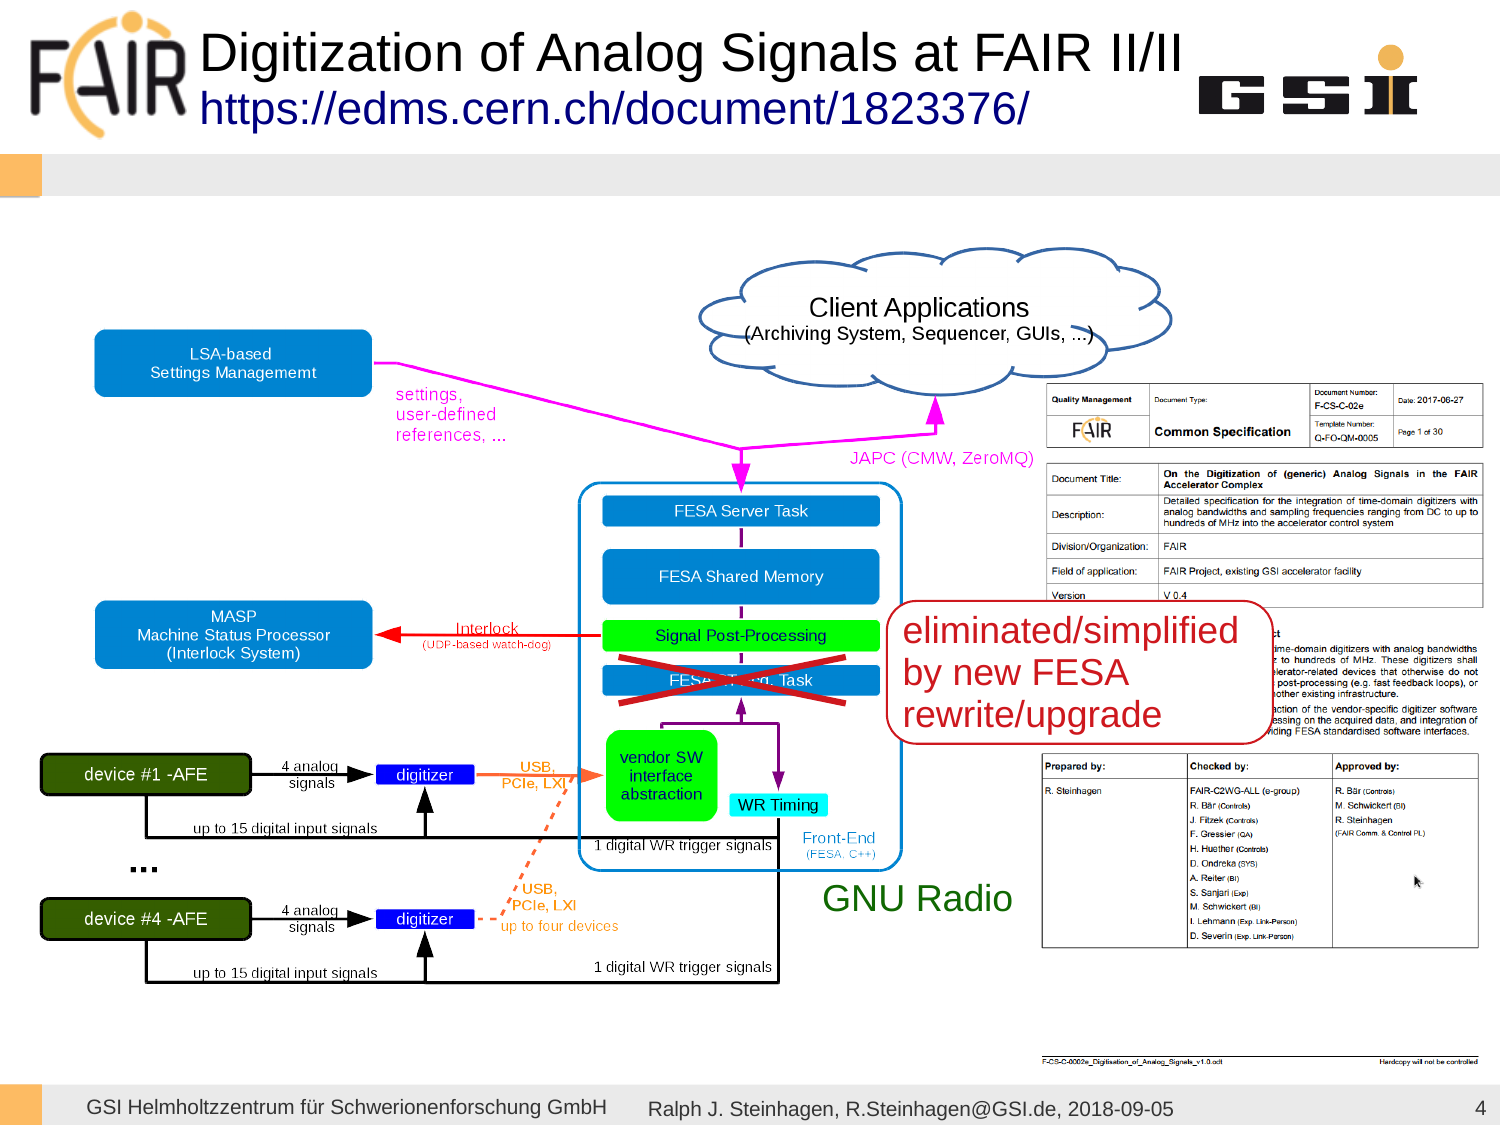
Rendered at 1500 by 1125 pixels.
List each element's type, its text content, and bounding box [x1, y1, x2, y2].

picture [1211, 42, 1419, 117]
text_box GNU Radio [807, 870, 1029, 928]
title Digitization of Analog Signals at FAIR II/II https://edms.cern.ch/document/1823376/ [199, 9, 1211, 147]
text_box eliminated/simplified by new FESA rewrite/upgrade [886, 600, 1273, 744]
picture [30, 9, 187, 141]
picture [23, 209, 1485, 1072]
